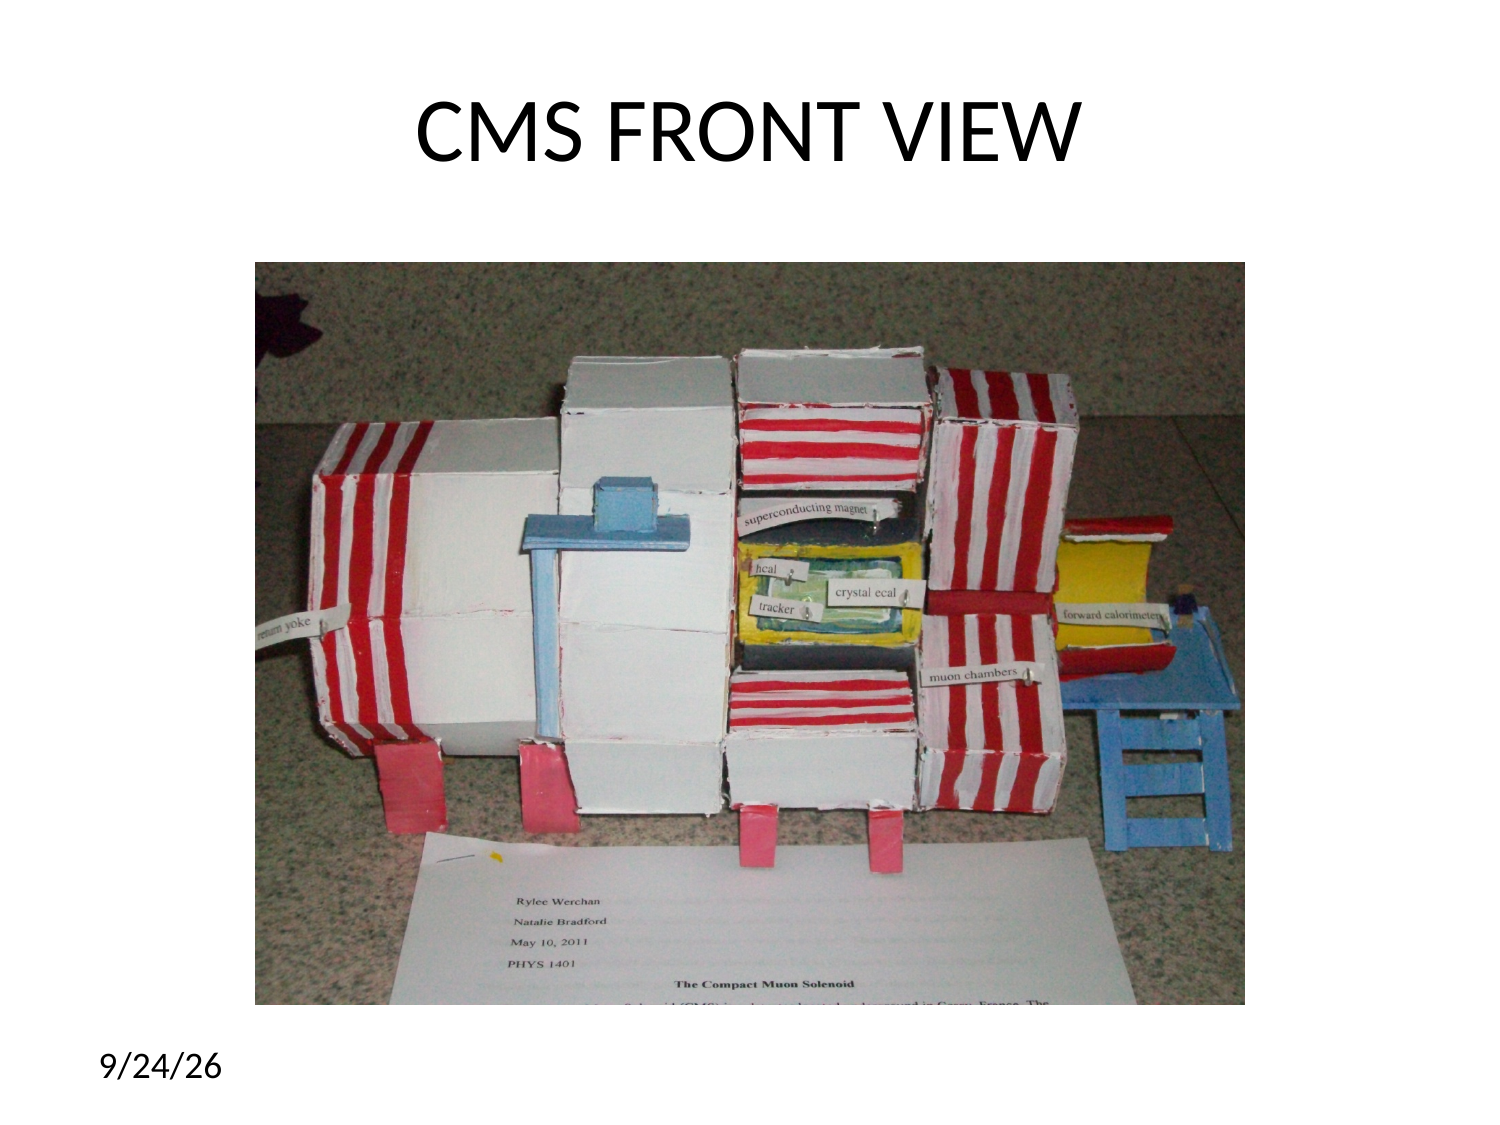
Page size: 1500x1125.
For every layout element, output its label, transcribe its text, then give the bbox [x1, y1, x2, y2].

title CMS FRONT VIEW [75, 45, 1425, 233]
picture [255, 262, 1245, 1005]
